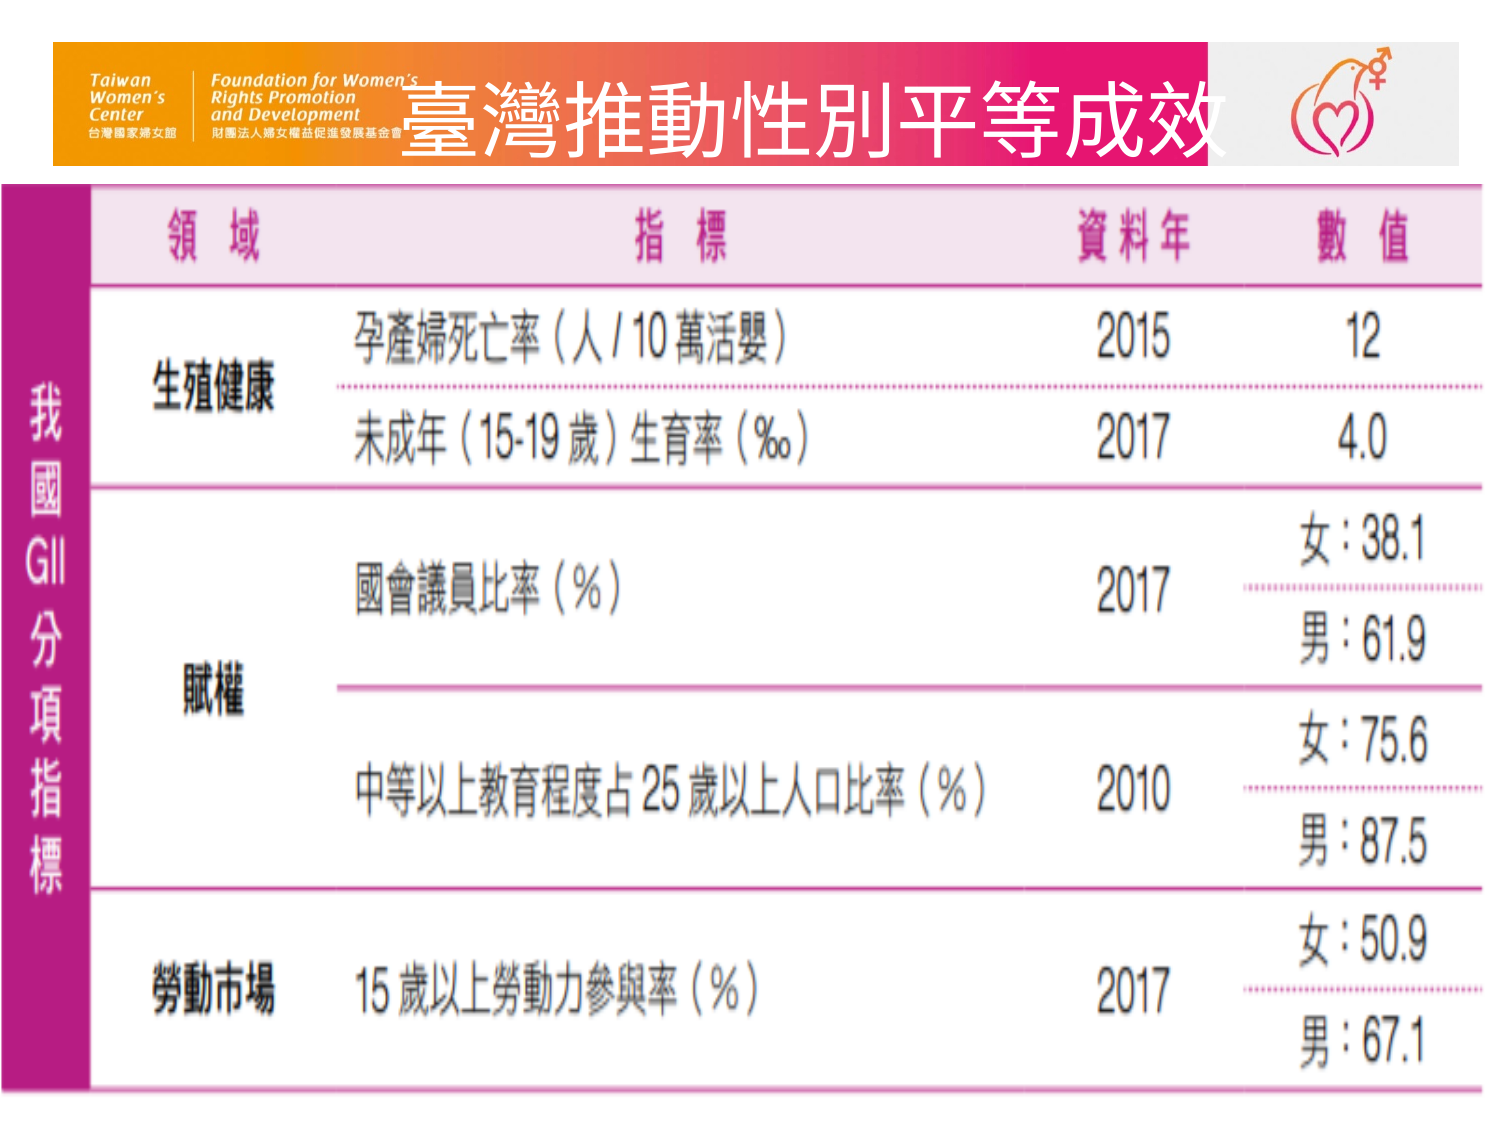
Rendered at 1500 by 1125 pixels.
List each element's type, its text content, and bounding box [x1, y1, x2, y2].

picture [0, 184, 1500, 1125]
text_box 臺灣推動性別平等成效 [265, 42, 1258, 184]
